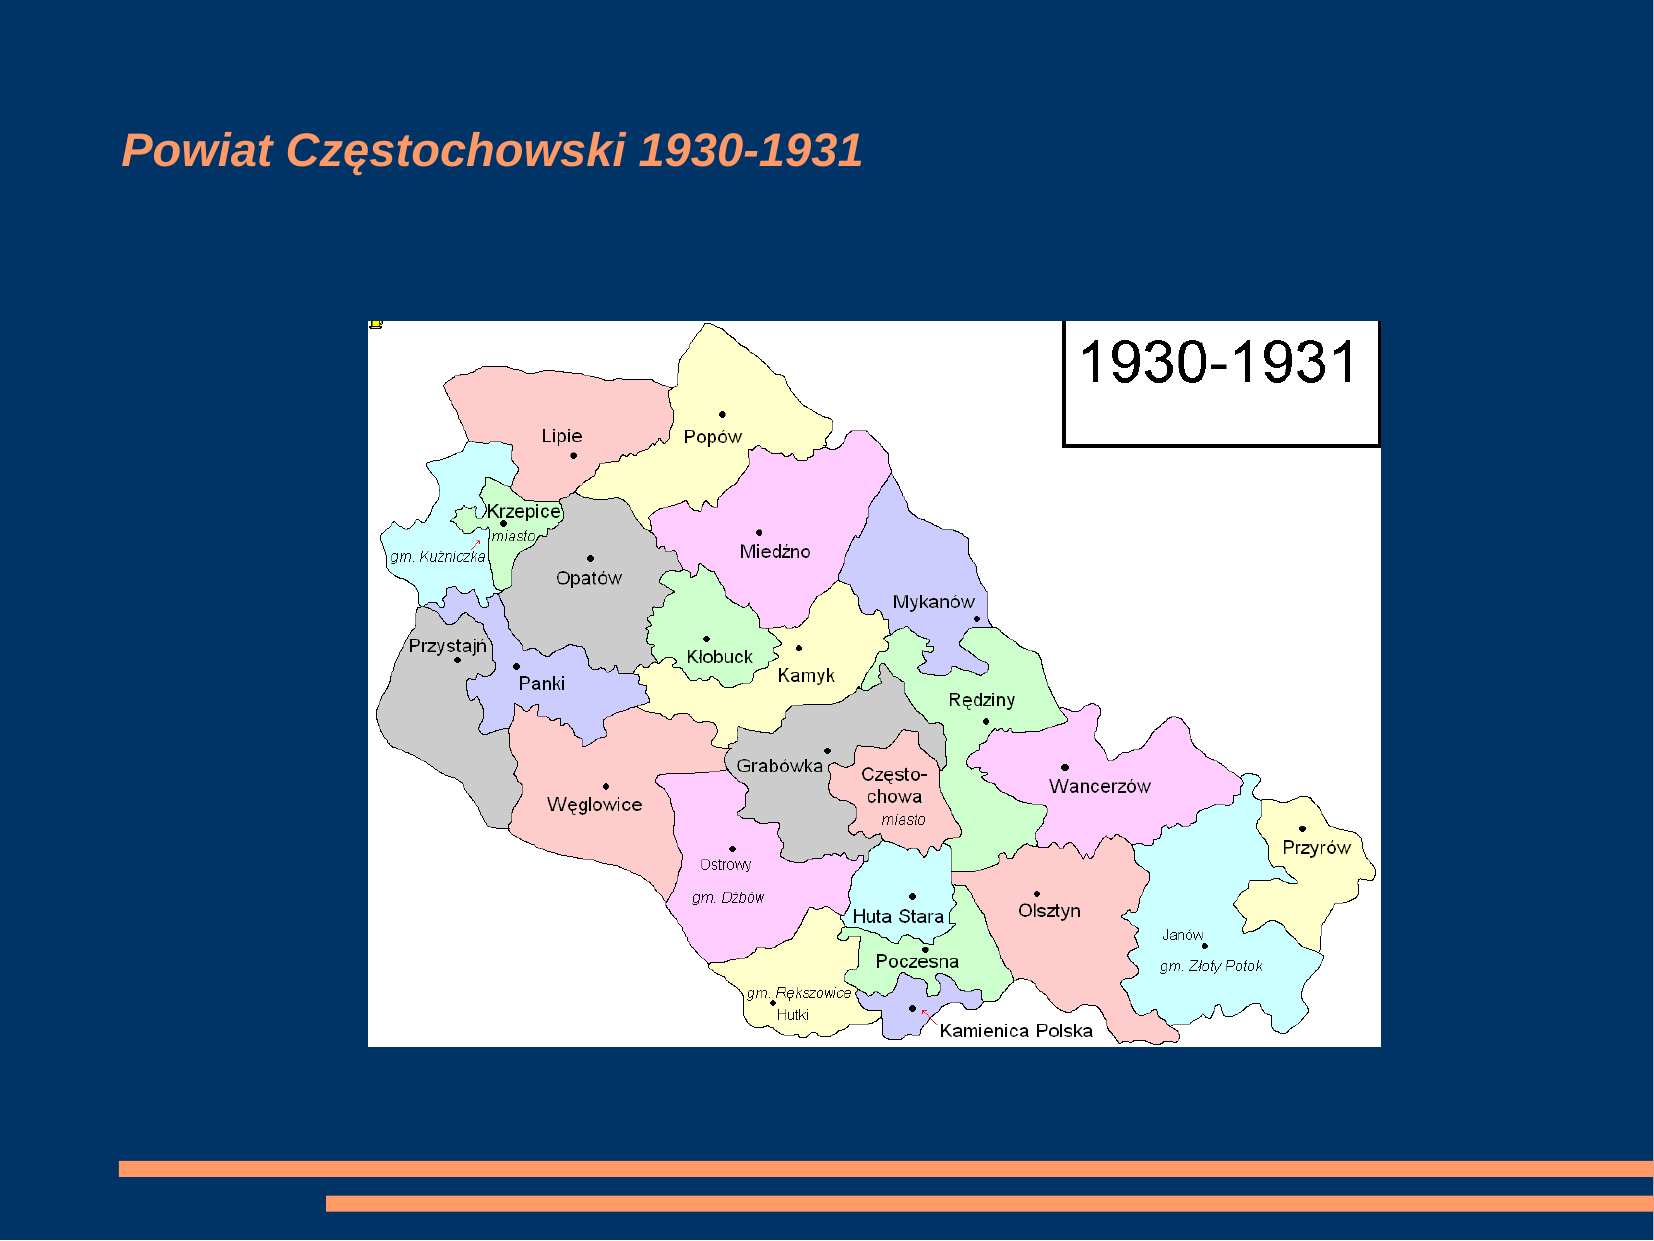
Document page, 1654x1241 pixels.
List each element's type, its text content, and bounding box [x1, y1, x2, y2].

title Powiat Częstochowski 1930-1931 [121, 46, 1534, 254]
picture [368, 321, 1381, 1047]
